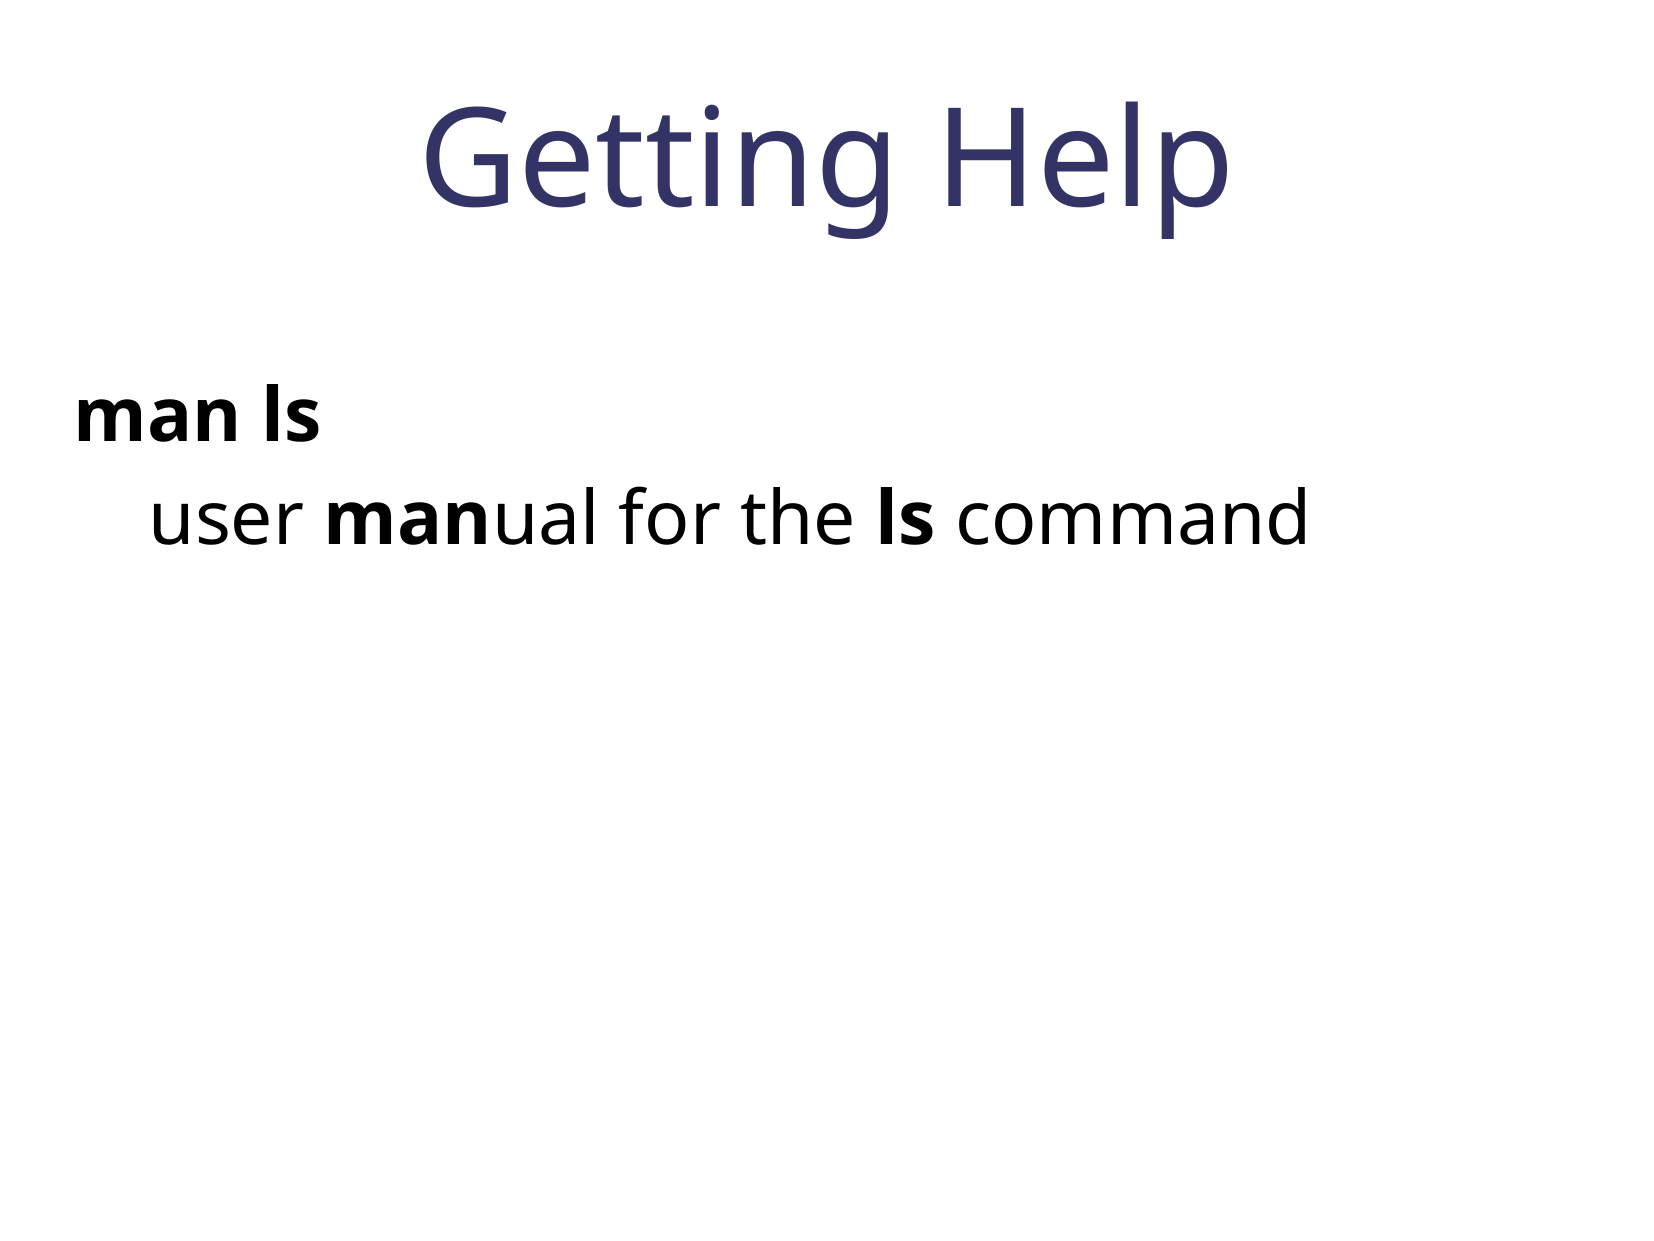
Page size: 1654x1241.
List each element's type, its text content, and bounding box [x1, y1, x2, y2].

title Getting Help [0, 56, 1654, 250]
text_box man ls user manual for the ls command [59, 354, 1654, 552]
